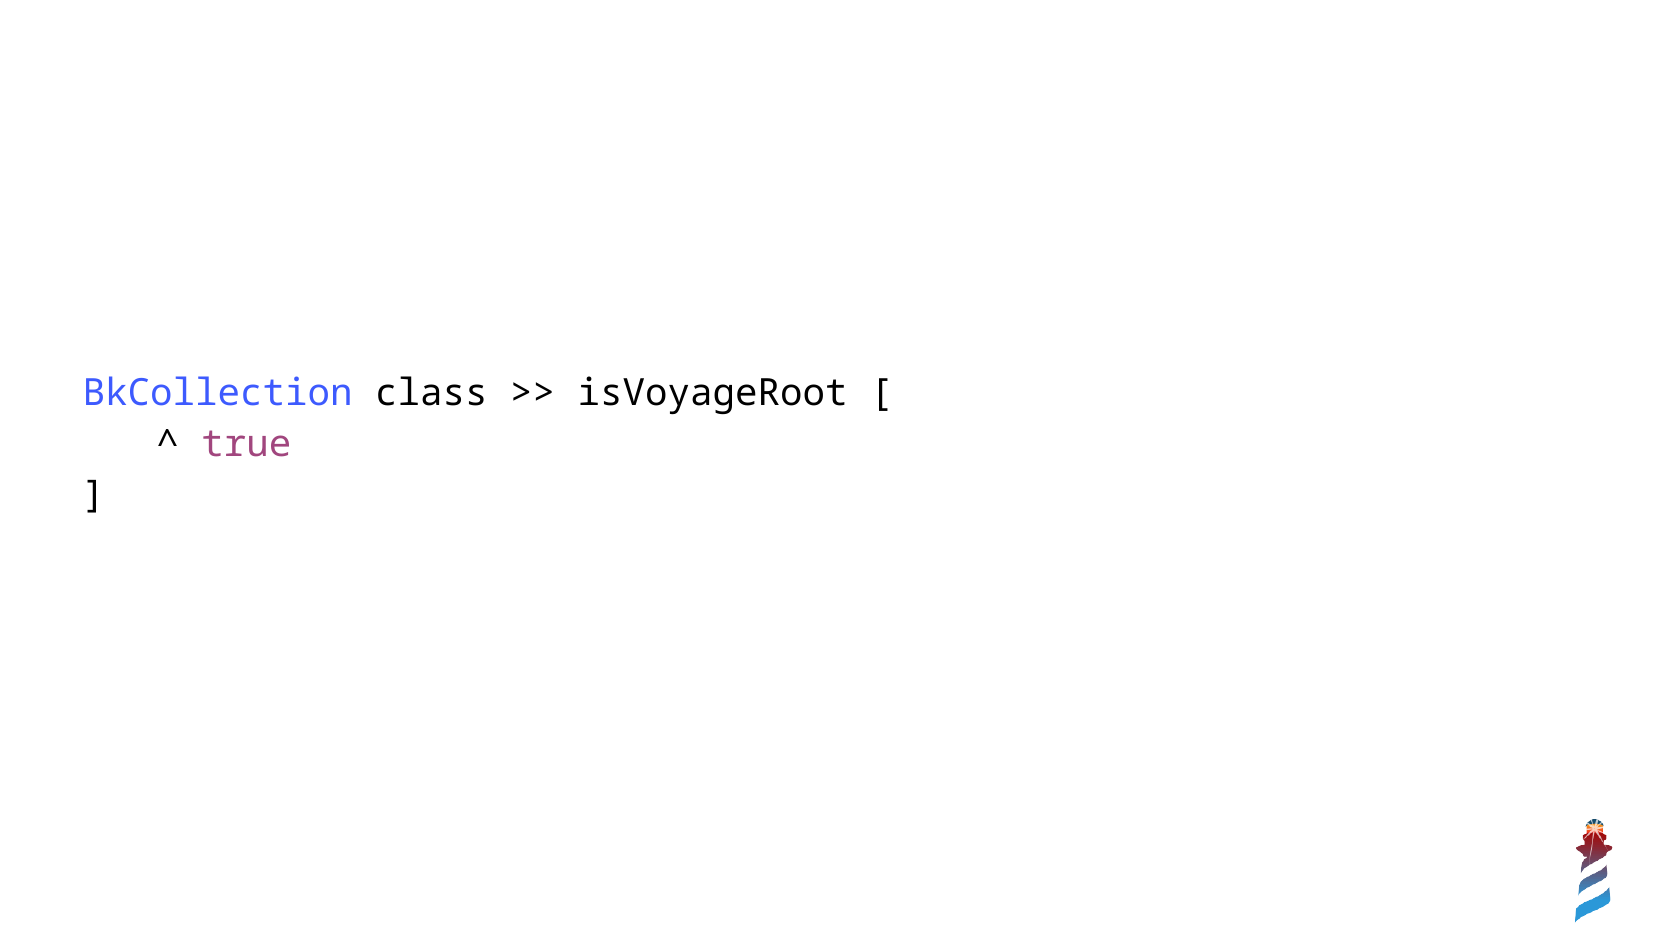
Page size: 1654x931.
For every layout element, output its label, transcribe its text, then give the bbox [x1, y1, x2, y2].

picture [1535, 810, 1650, 925]
text_box BkCollection class >> isVoyageRoot [ ^ true ] [82, 177, 1571, 757]
